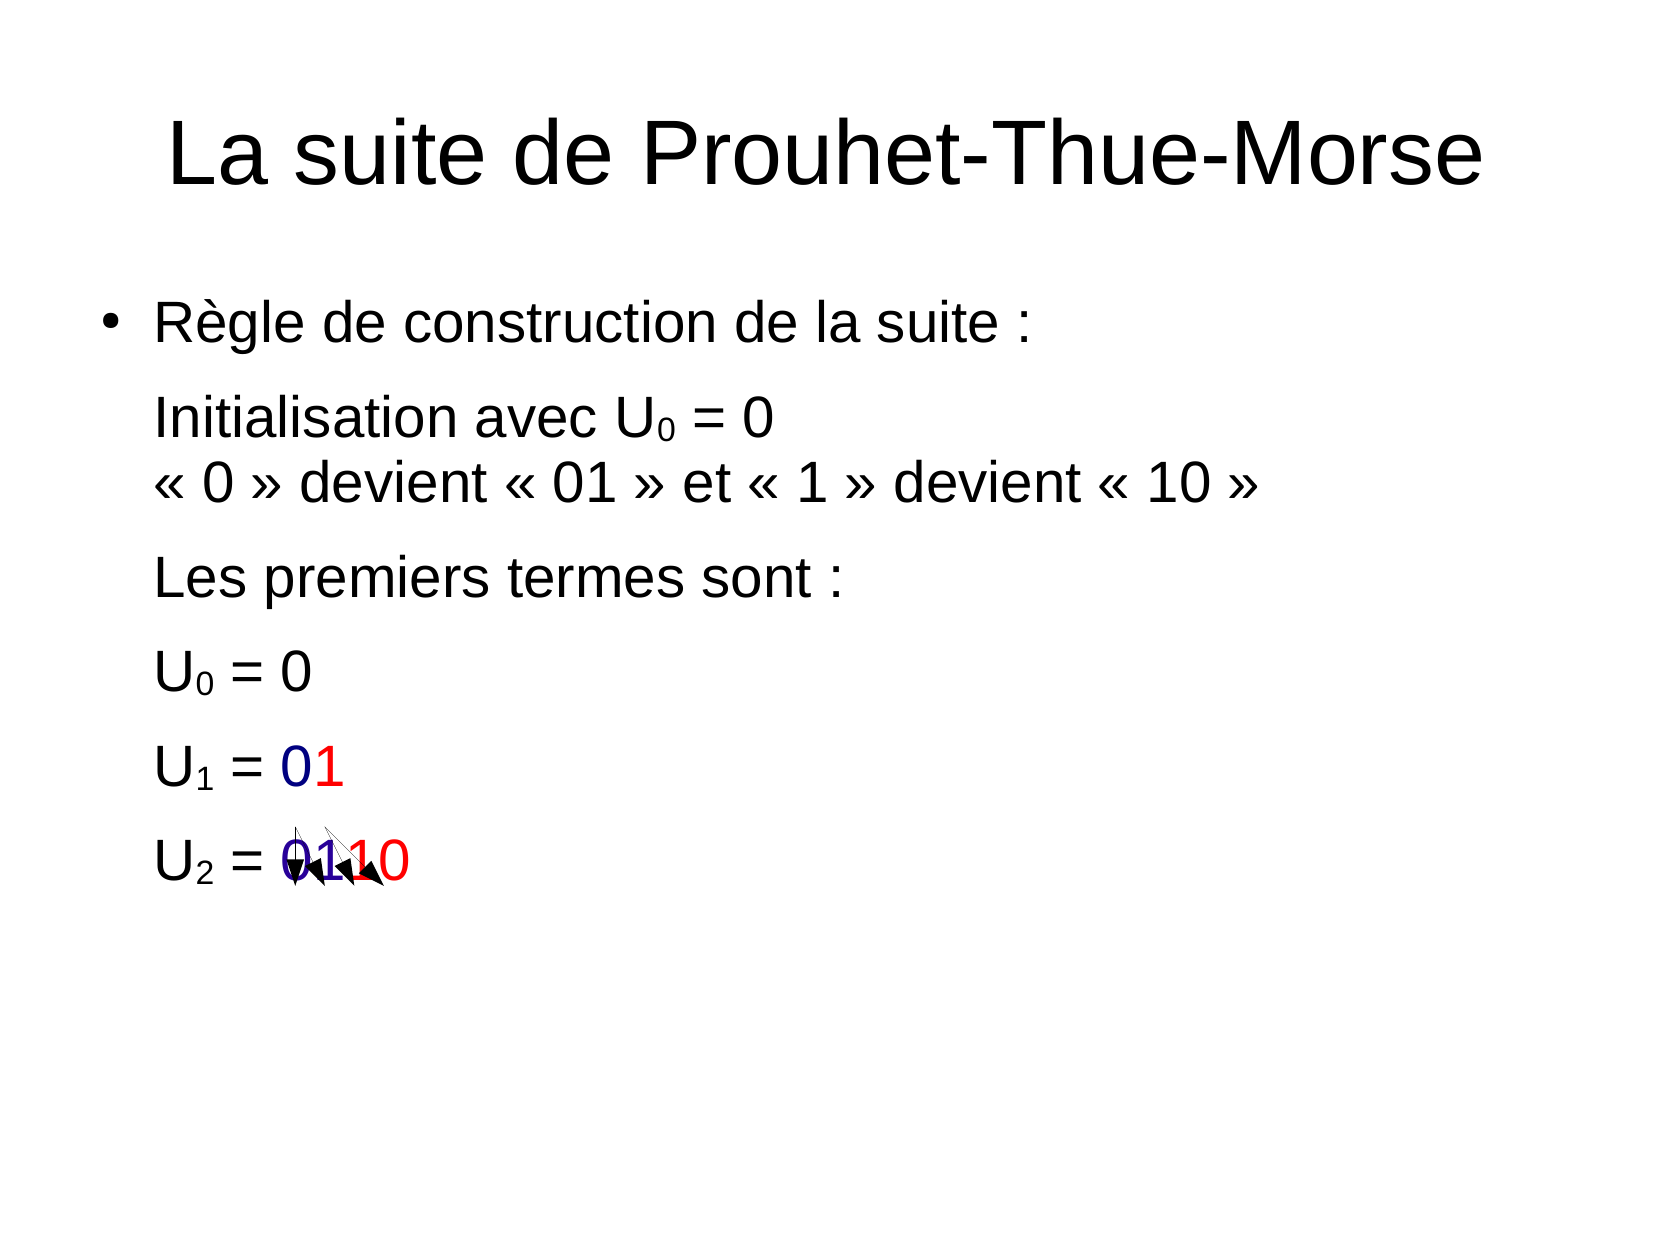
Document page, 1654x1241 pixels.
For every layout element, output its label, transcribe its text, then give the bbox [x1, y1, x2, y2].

list Règle de construction de la suite : Initialisation avec U0 = 0 « 0 » devient « 01 » et « 1 » devient « 10 » Les premiers termes sont : U0 = 0 U1 = 01 U2 = 0110 [82, 290, 1571, 1109]
title La suite de Prouhet-Thue-Morse [82, 49, 1571, 257]
